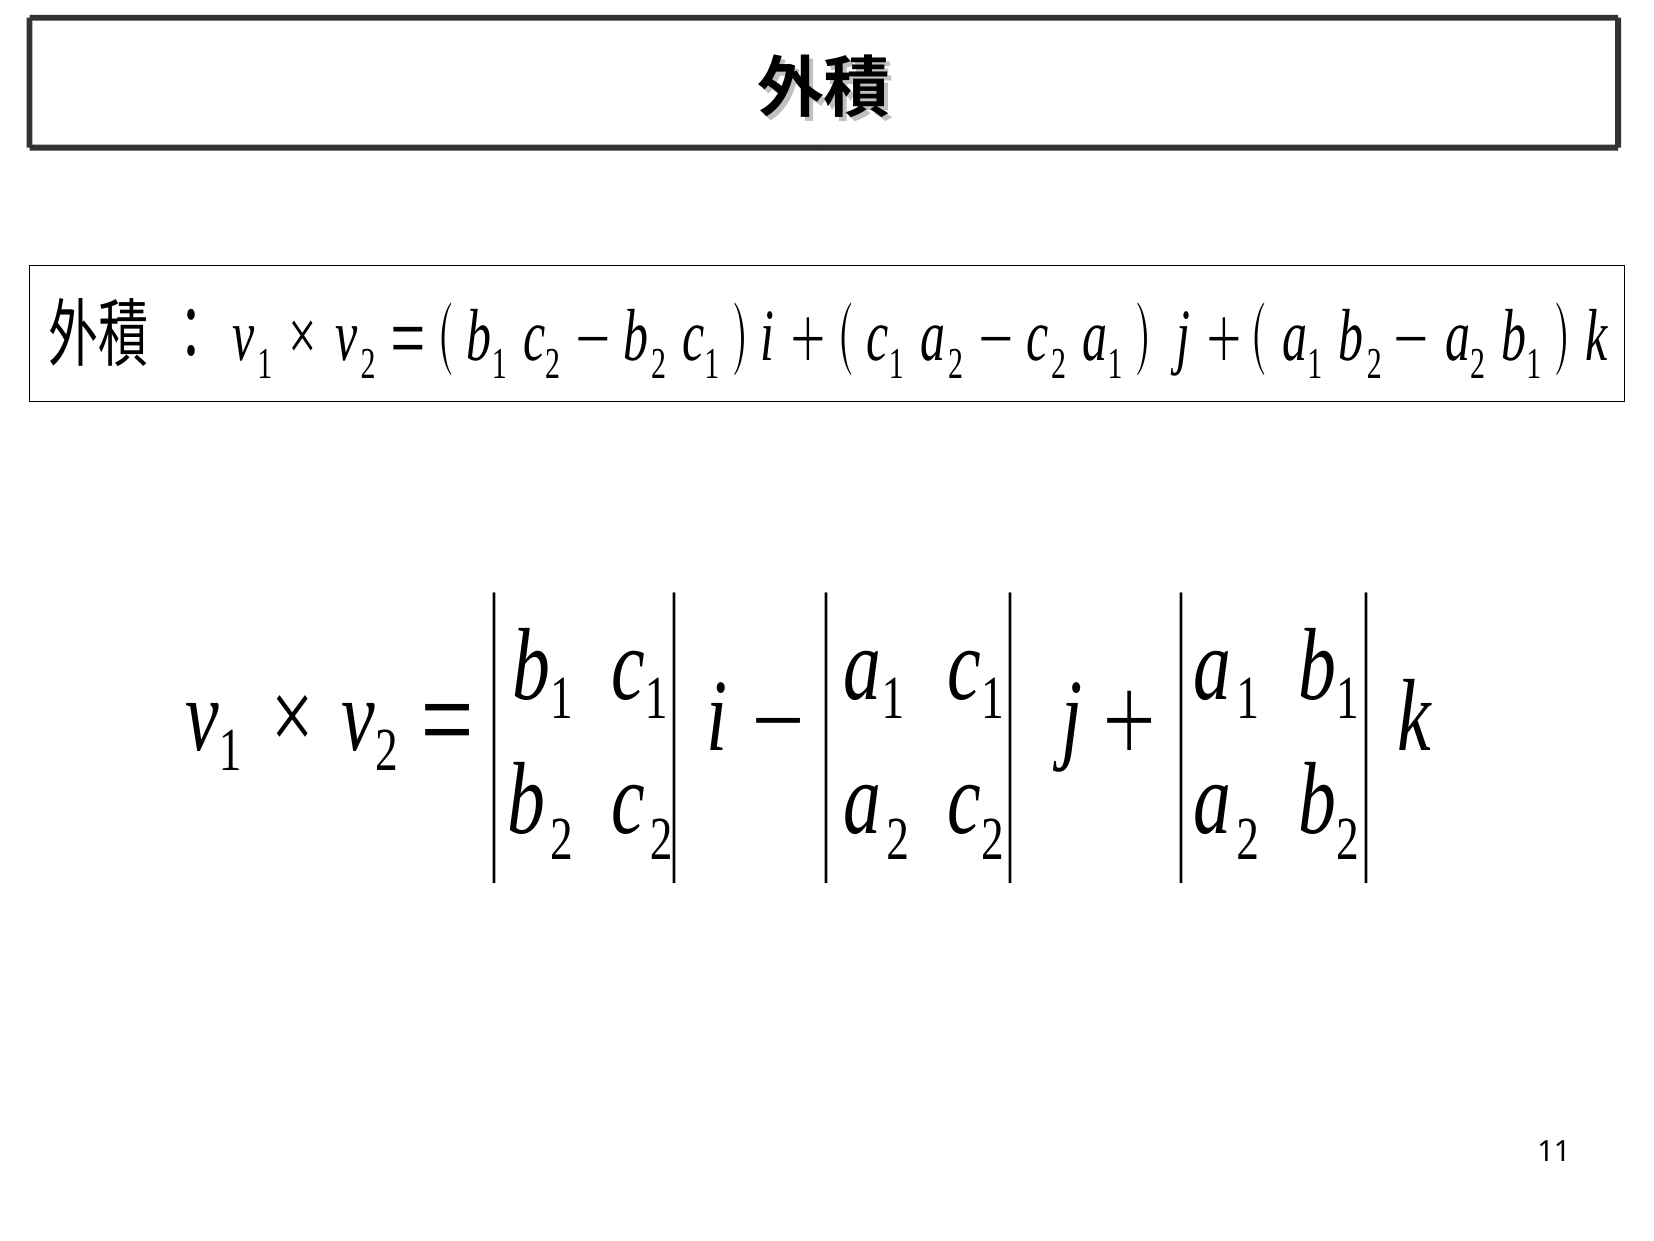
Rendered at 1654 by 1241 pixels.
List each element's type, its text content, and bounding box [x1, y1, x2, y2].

chart [147, 590, 1451, 886]
text_box 外積 [29, 17, 1619, 148]
chart [35, 295, 1619, 390]
